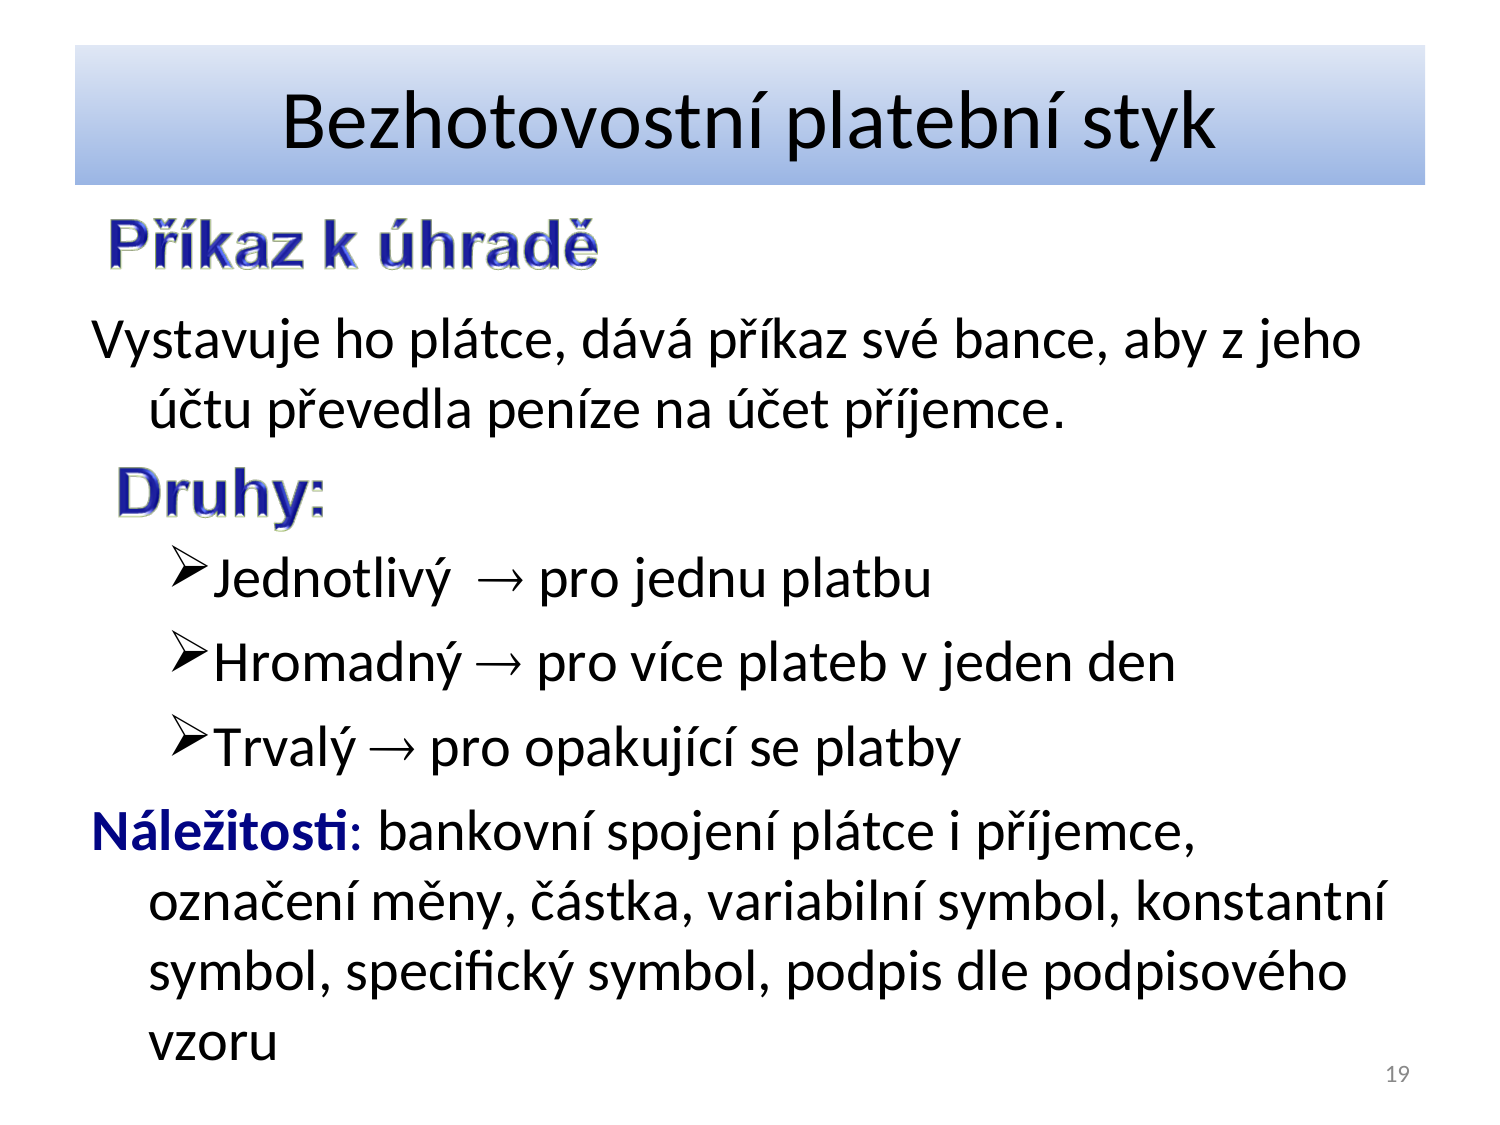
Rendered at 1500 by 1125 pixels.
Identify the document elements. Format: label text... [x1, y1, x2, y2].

picture [72, 428, 391, 541]
list Vystavuje ho plátce, dává příkaz své bance, aby z jeho účtu převedla peníze na účet příjemce. Jednotlivý  pro jednu platbu Hromadný  pro více plateb v jeden den Trvalý  pro opakující se platby Náležitosti: bankovní spojení plátce i příjemce, označení měny, částka, variabilní symbol, konstantní symbol, specifický symbol, podpis dle podpisového vzoru [76, 208, 1427, 1125]
picture [64, 180, 660, 293]
text_box <číslo> [1074, 1042, 1426, 1103]
title Bezhotovostní platební styk [75, 45, 1426, 185]
